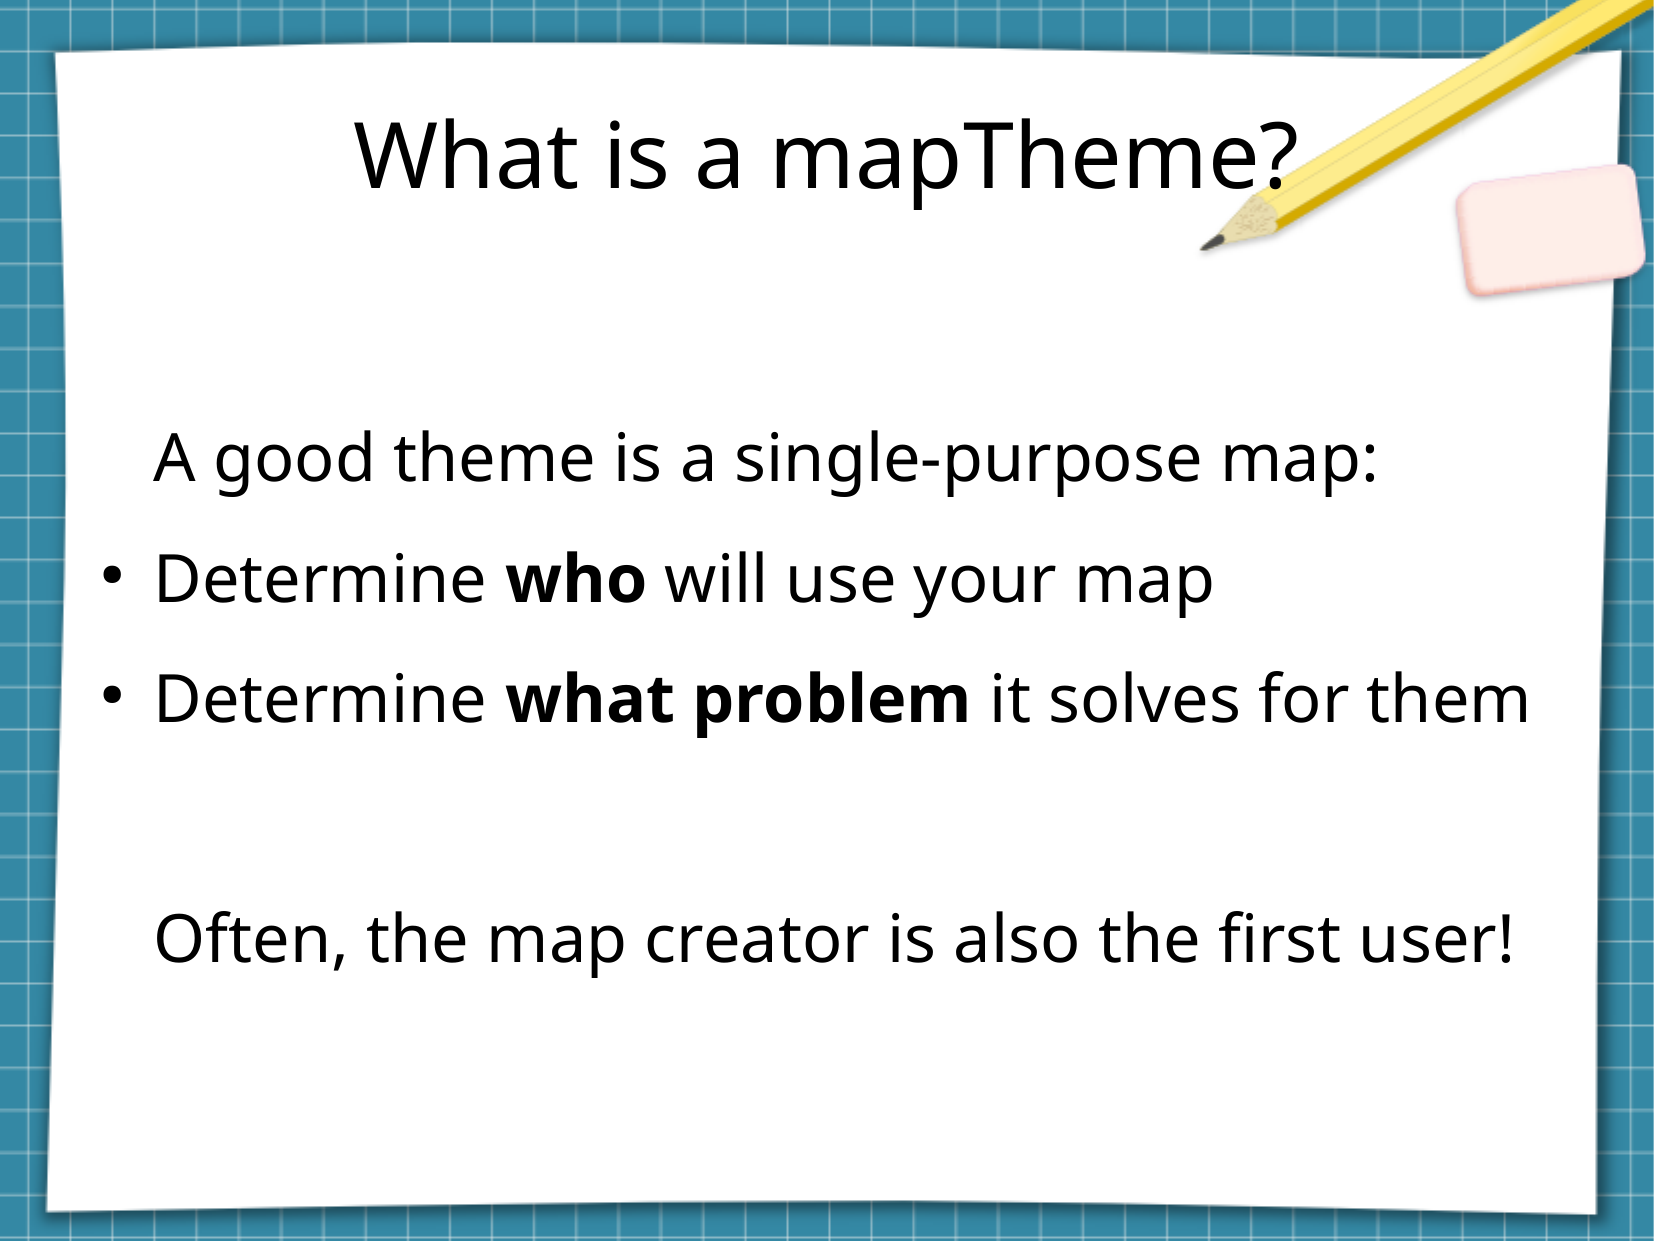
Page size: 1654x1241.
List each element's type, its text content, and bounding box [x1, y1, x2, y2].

picture [0, 0, 1654, 1241]
list A good theme is a single-purpose map: Determine who will use your map Determine what problem it solves for them Often, the map creator is also the first user! [82, 290, 1571, 1010]
title What is a mapTheme? [82, 49, 1571, 257]
